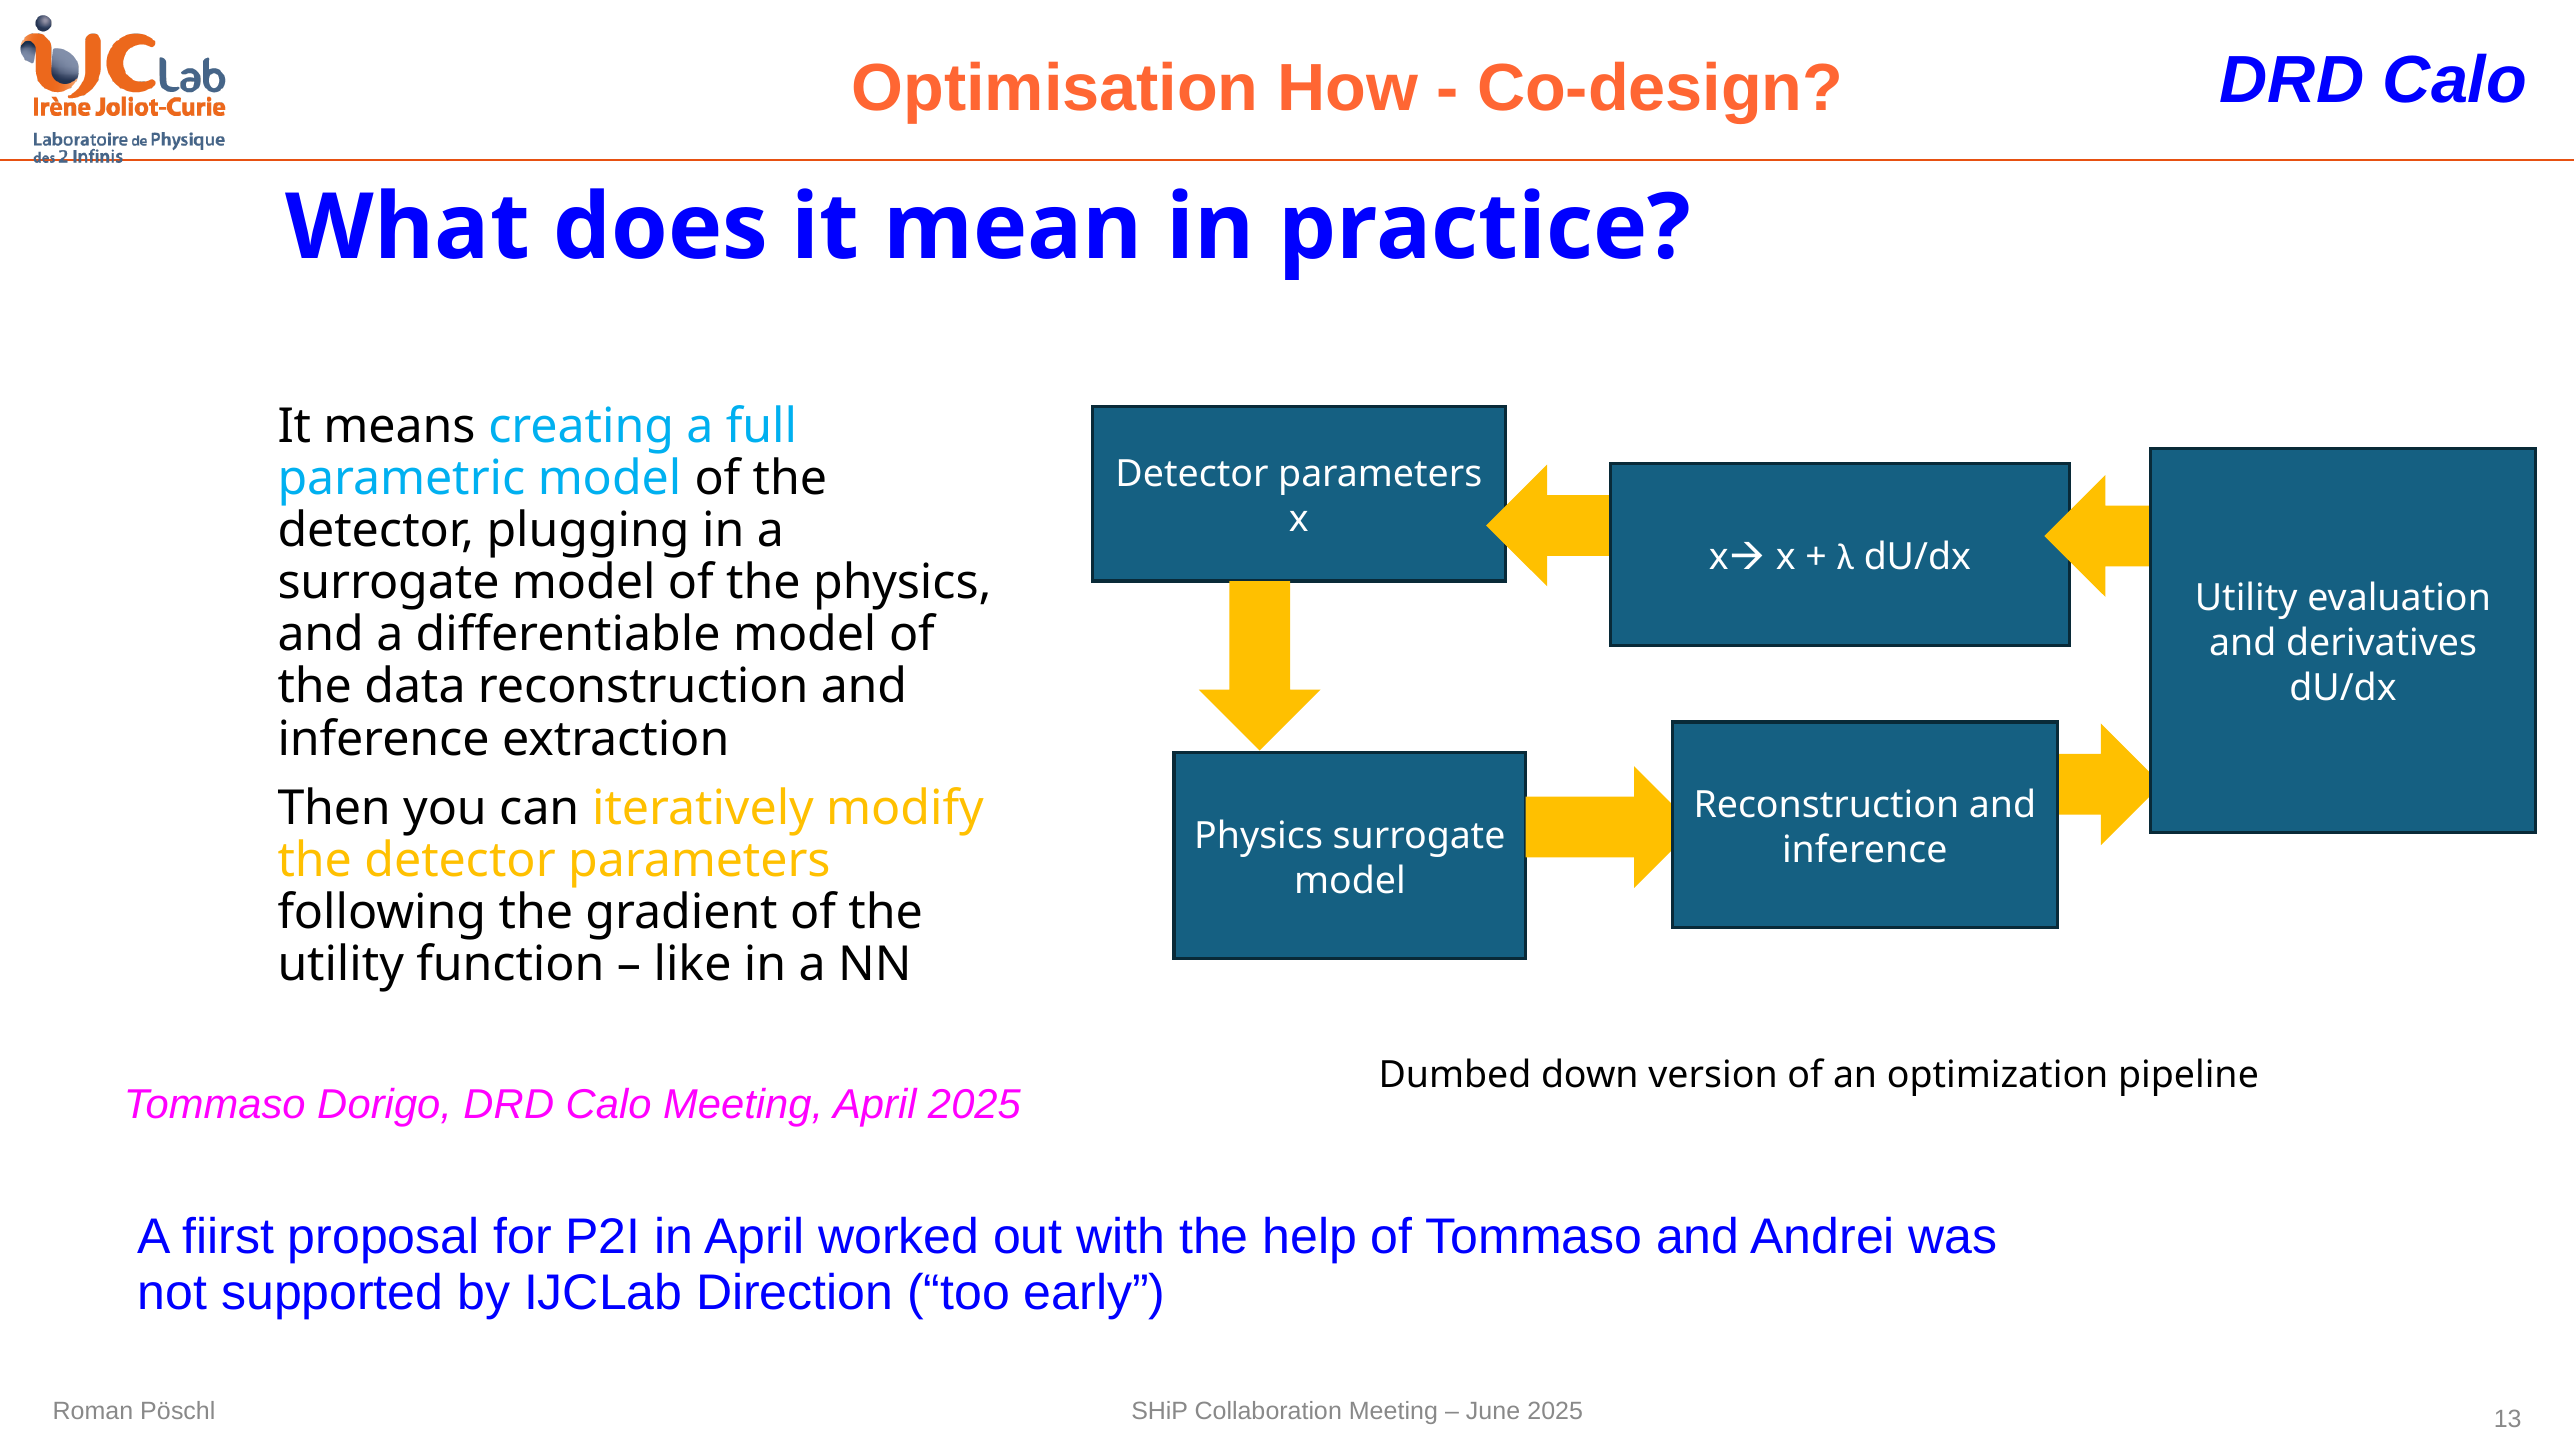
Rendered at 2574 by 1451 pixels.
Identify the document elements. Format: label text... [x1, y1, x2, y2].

text_box Dumbed down version of an optimization pipeline [1363, 1043, 2275, 1103]
text_box Reconstruction and inference [1672, 722, 2058, 928]
text_box Physics surrogate model [1174, 752, 1526, 959]
text_box x x + λ dU/dx [1610, 463, 2070, 646]
text_box Detector parameters x [1092, 406, 1506, 582]
text_box It means creating a full parametric model of the detector, plugging in a surrogate model of the physics, and a differentiable model of the data reconstruction and inference extraction Then you can iteratively modify the detector parameters following the gradient of the utility function – like in a NN [262, 393, 1009, 1073]
text_box [2044, 475, 2150, 597]
text_box [1198, 581, 1321, 751]
text_box Tommaso Dorigo, DRD Calo Meeting, April 2025 [109, 1073, 1349, 1149]
text_box A fiirst proposal for P2I in April worked out with the help of Tommaso and Andrei was not supported by IJCLab Direction (“too early”) [123, 1200, 2028, 1328]
picture [4, 0, 241, 178]
text_box [1525, 766, 1672, 888]
text_box [2058, 723, 2150, 846]
text_box Utility evaluation and derivatives dU/dx [2150, 448, 2536, 833]
title What does it mean in practice? [270, 120, 1996, 338]
text_box [1486, 464, 1610, 587]
title Optimisation How - Co-design? [285, 7, 2431, 168]
